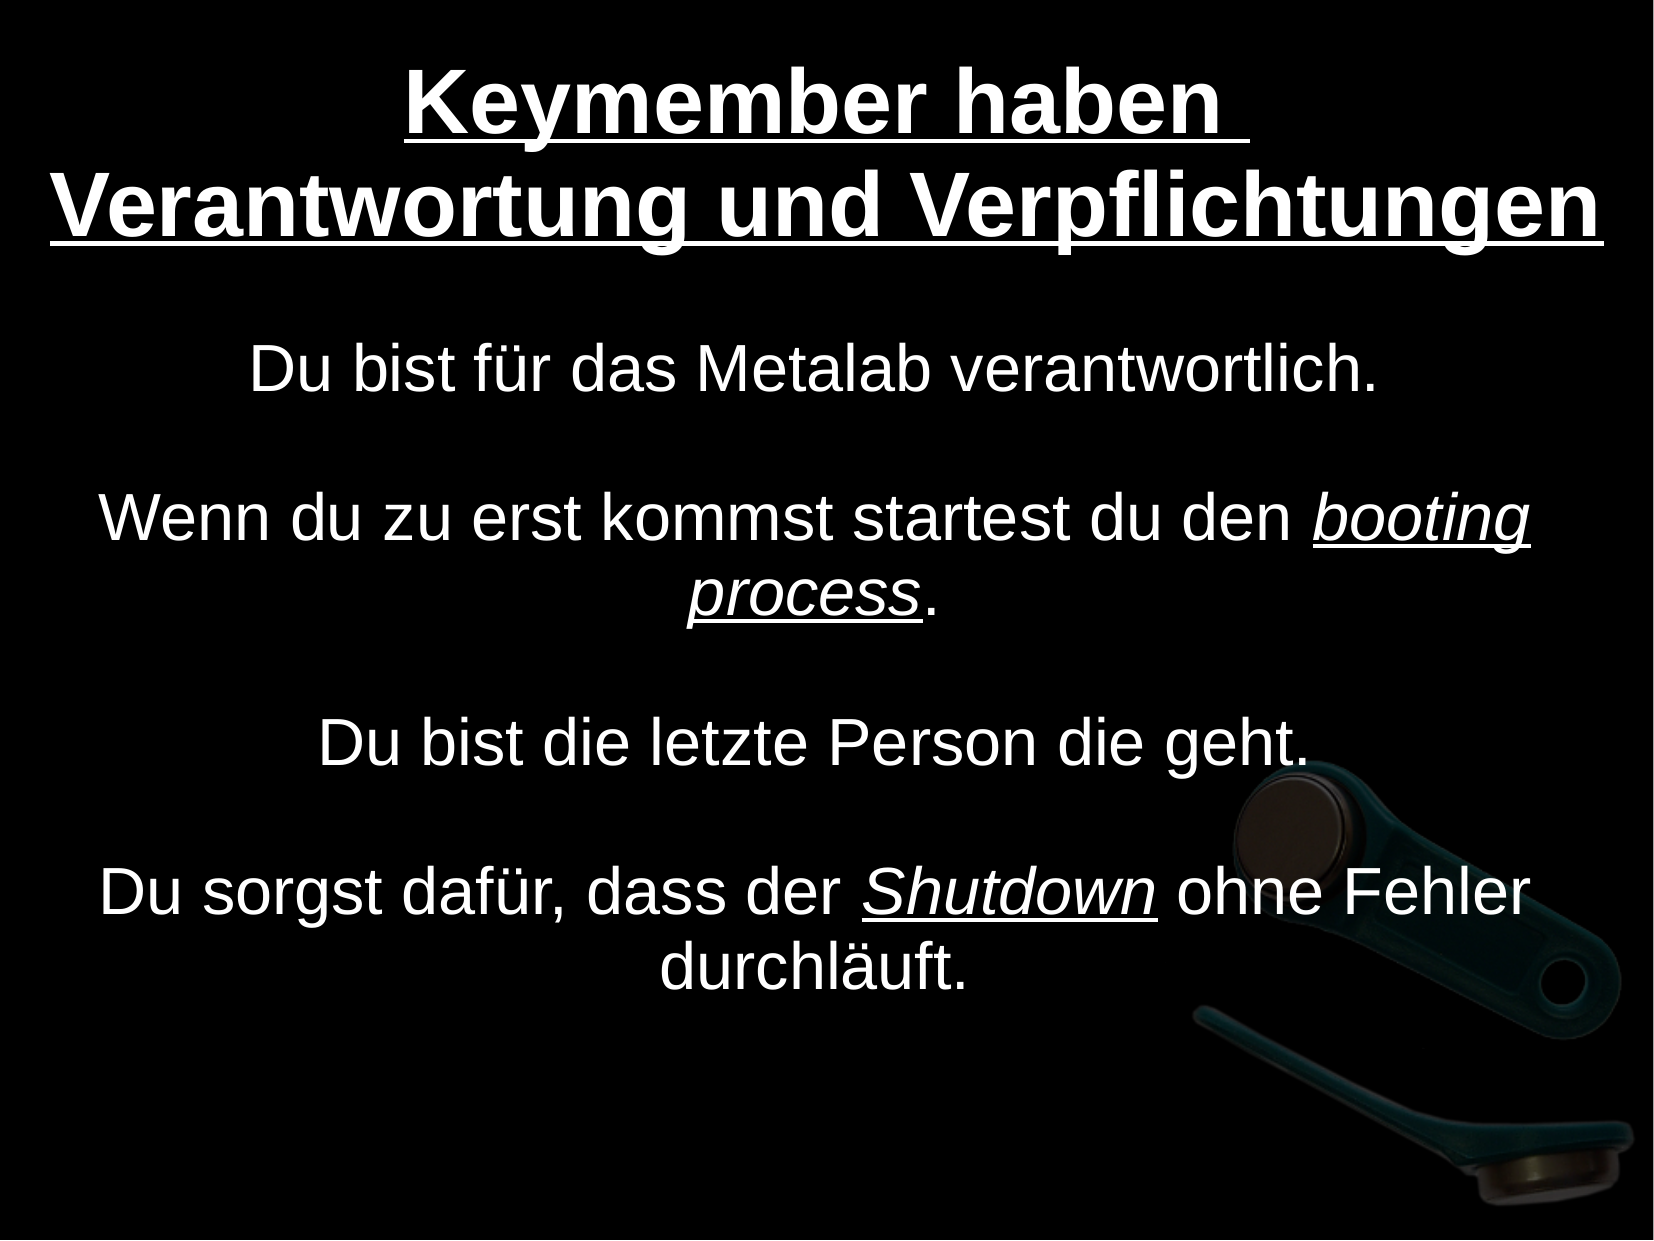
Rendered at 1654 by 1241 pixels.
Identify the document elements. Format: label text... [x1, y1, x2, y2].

subtitle Du bist für das Metalab verantwortlich. Wenn du zu erst kommst startest du den booting process. Du bist die letzte Person die geht. Du sorgst dafür, dass der Shutdown ohne Fehler durchläuft. [70, 330, 1560, 1154]
title Keymember haben Verantwortung und Verpflichtungen [23, 0, 1630, 307]
picture [1150, 732, 1654, 1236]
